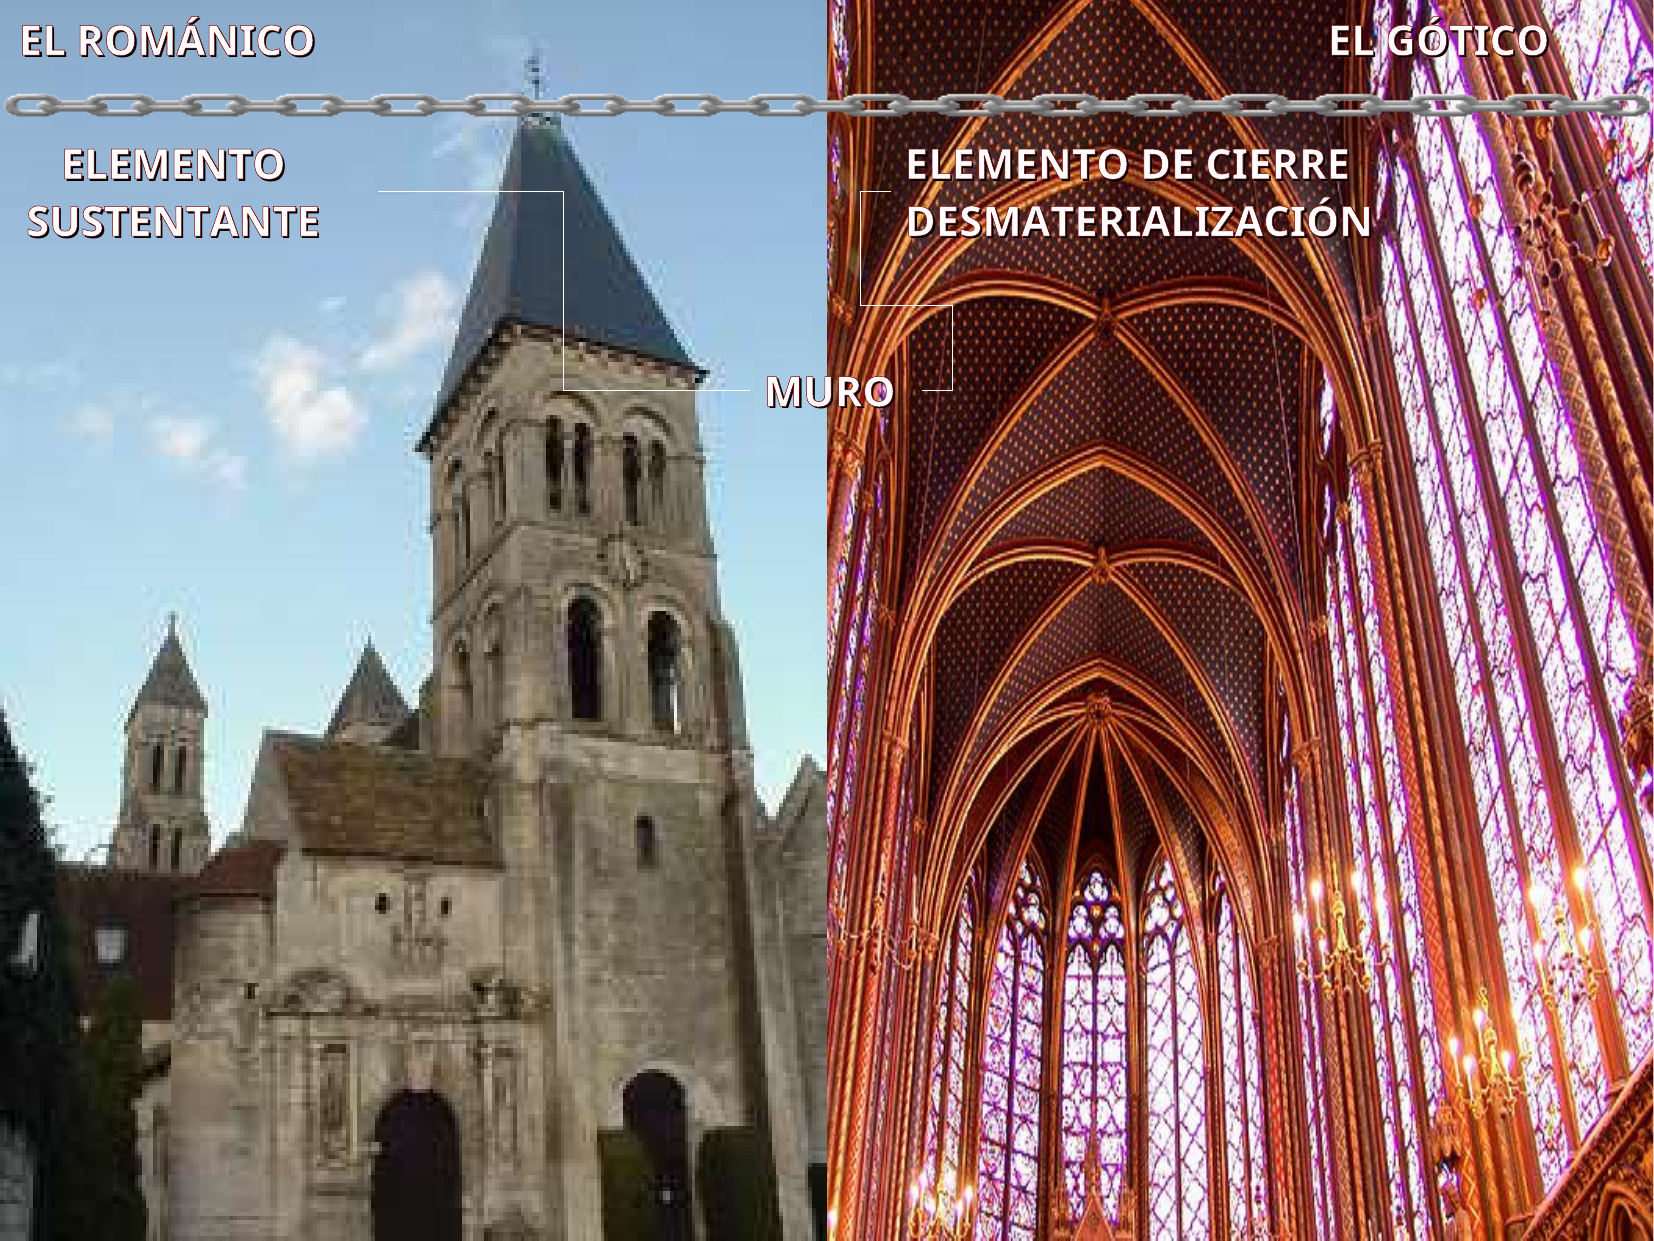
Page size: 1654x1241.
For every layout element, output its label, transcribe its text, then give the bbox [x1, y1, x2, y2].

text_box MURO [749, 354, 923, 418]
text_box EL ROMÁNICO [4, 3, 370, 67]
picture [0, 0, 1654, 1241]
text_box EL GÓTICO [1313, 3, 1597, 67]
text_box ELEMENTO DE CIERRE DESMATERIALIZACIÓN [890, 126, 1468, 240]
text_box ELEMENTO SUSTENTANTE [11, 126, 379, 240]
